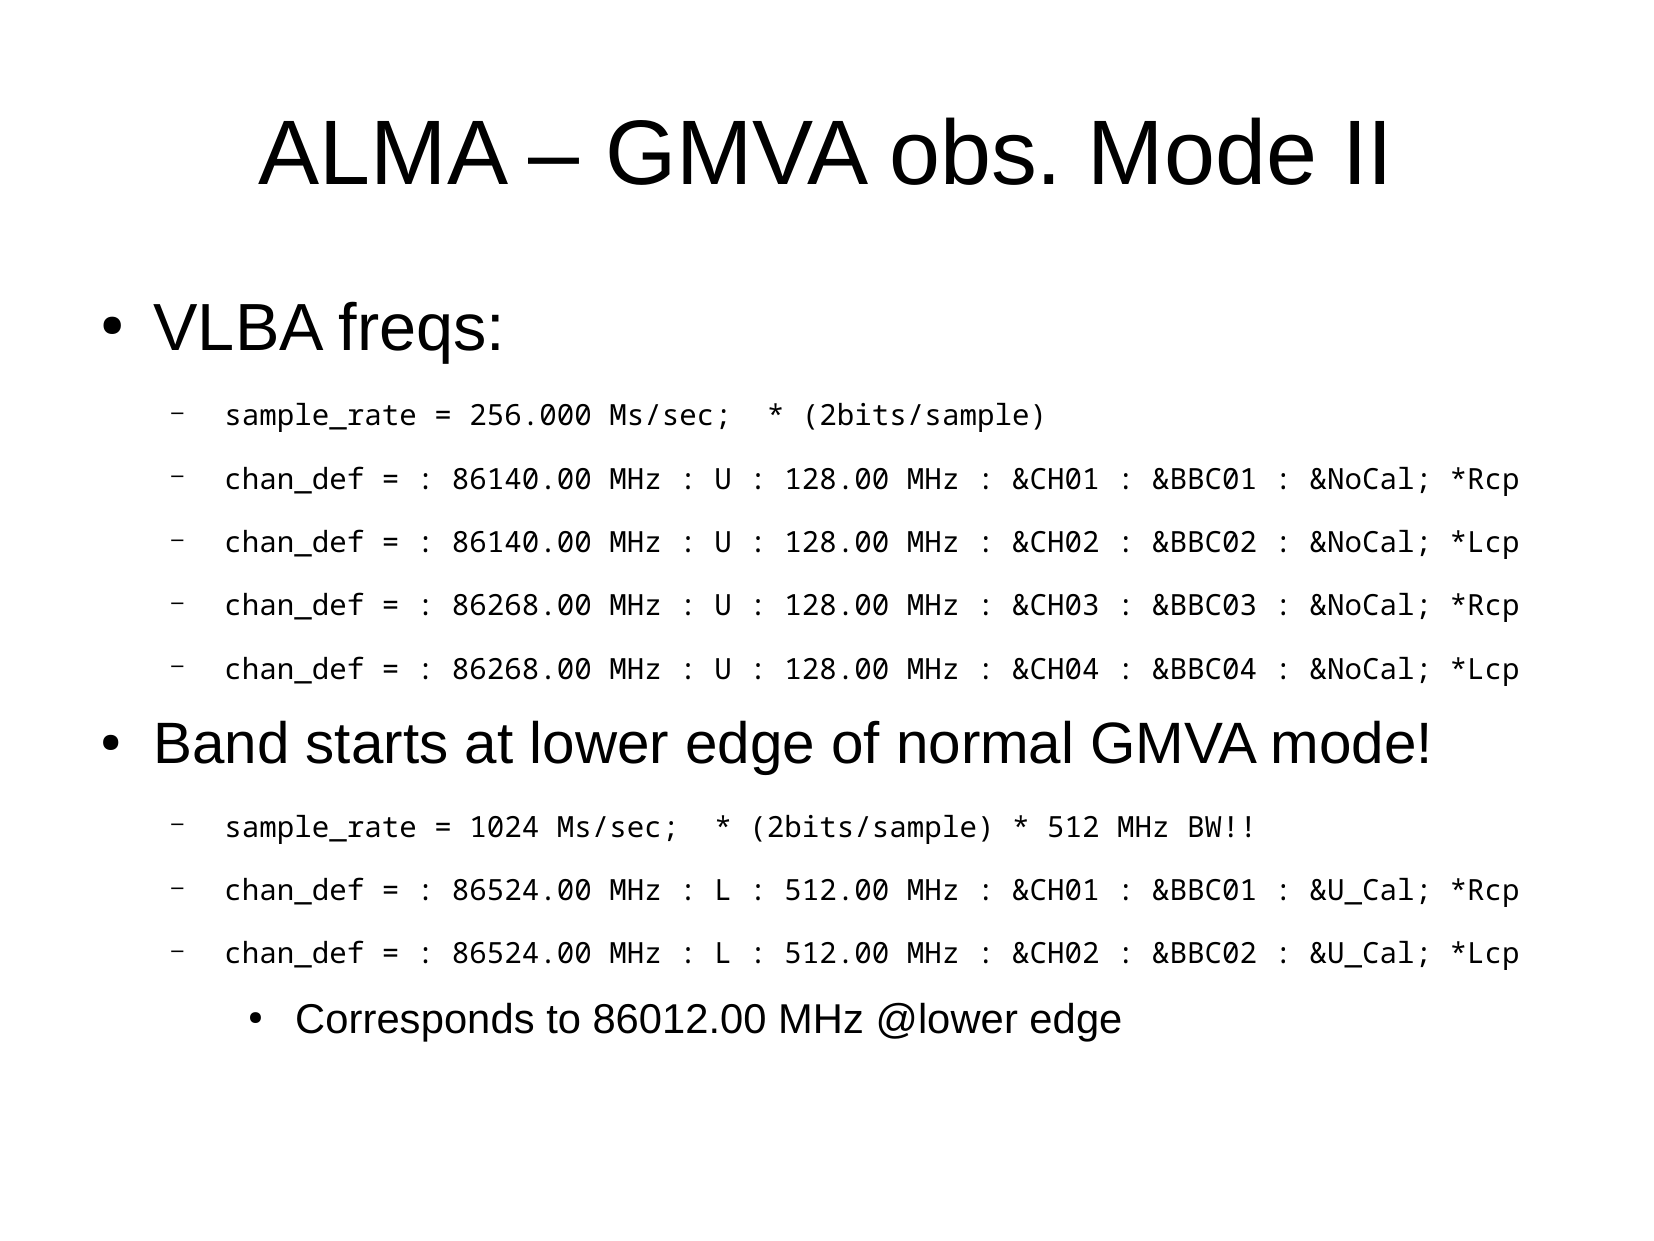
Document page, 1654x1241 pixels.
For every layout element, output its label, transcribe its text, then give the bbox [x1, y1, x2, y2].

list VLBA freqs: sample_rate = 256.000 Ms/sec; * (2bits/sample) chan_def = : 86140.00 MHz : U : 128.00 MHz : &CH01 : &BBC01 : &NoCal; *Rcp chan_def = : 86140.00 MHz : U : 128.00 MHz : &CH02 : &BBC02 : &NoCal; *Lcp chan_def = : 86268.00 MHz : U : 128.00 MHz : &CH03 : &BBC03 : &NoCal; *Rcp chan_def = : 86268.00 MHz : U : 128.00 MHz : &CH04 : &BBC04 : &NoCal; *Lcp Band starts at lower edge of normal GMVA mode! sample_rate = 1024 Ms/sec; * (2bits/sample) * 512 MHz BW!! chan_def = : 86524.00 MHz : L : 512.00 MHz : &CH01 : &BBC01 : &U_Cal; *Rcp chan_def = : 86524.00 MHz : L : 512.00 MHz : &CH02 : &BBC02 : &U_Cal; *Lcp Corresponds to 86012.00 MHz @lower edge [82, 290, 1571, 1109]
title ALMA – GMVA obs. Mode II [82, 49, 1571, 257]
